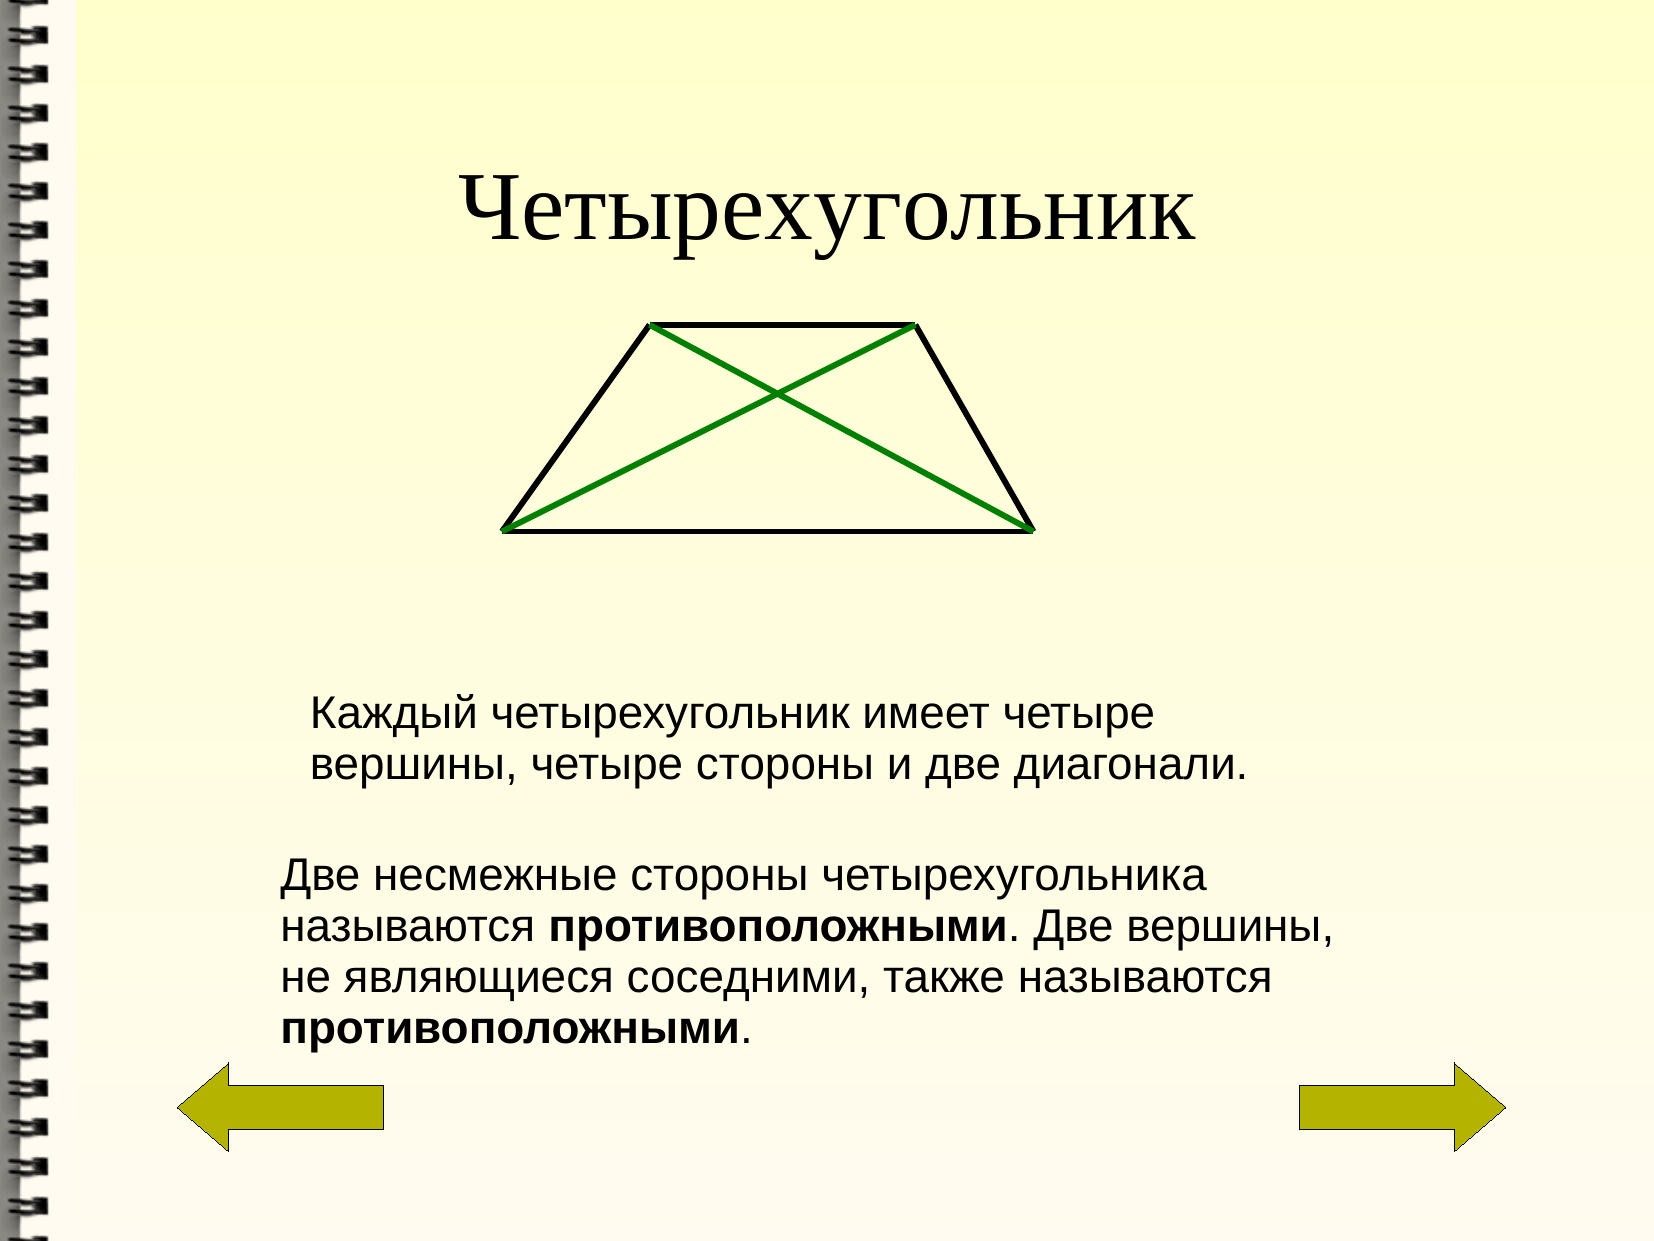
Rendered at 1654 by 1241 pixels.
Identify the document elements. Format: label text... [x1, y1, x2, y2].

title Четырехугольник [121, 102, 1534, 310]
text_box [177, 1062, 384, 1152]
text_box Каждый четырехугольник имеет четыре вершины, четыре стороны и две диагонали. [295, 679, 1329, 797]
text_box [1299, 1062, 1506, 1152]
text_box Две несмежные стороны четырехугольника называются противоположными. Две вершины, не являющиеся соседними, также называются противоположными. [265, 841, 1388, 1063]
picture [0, 0, 1654, 1241]
